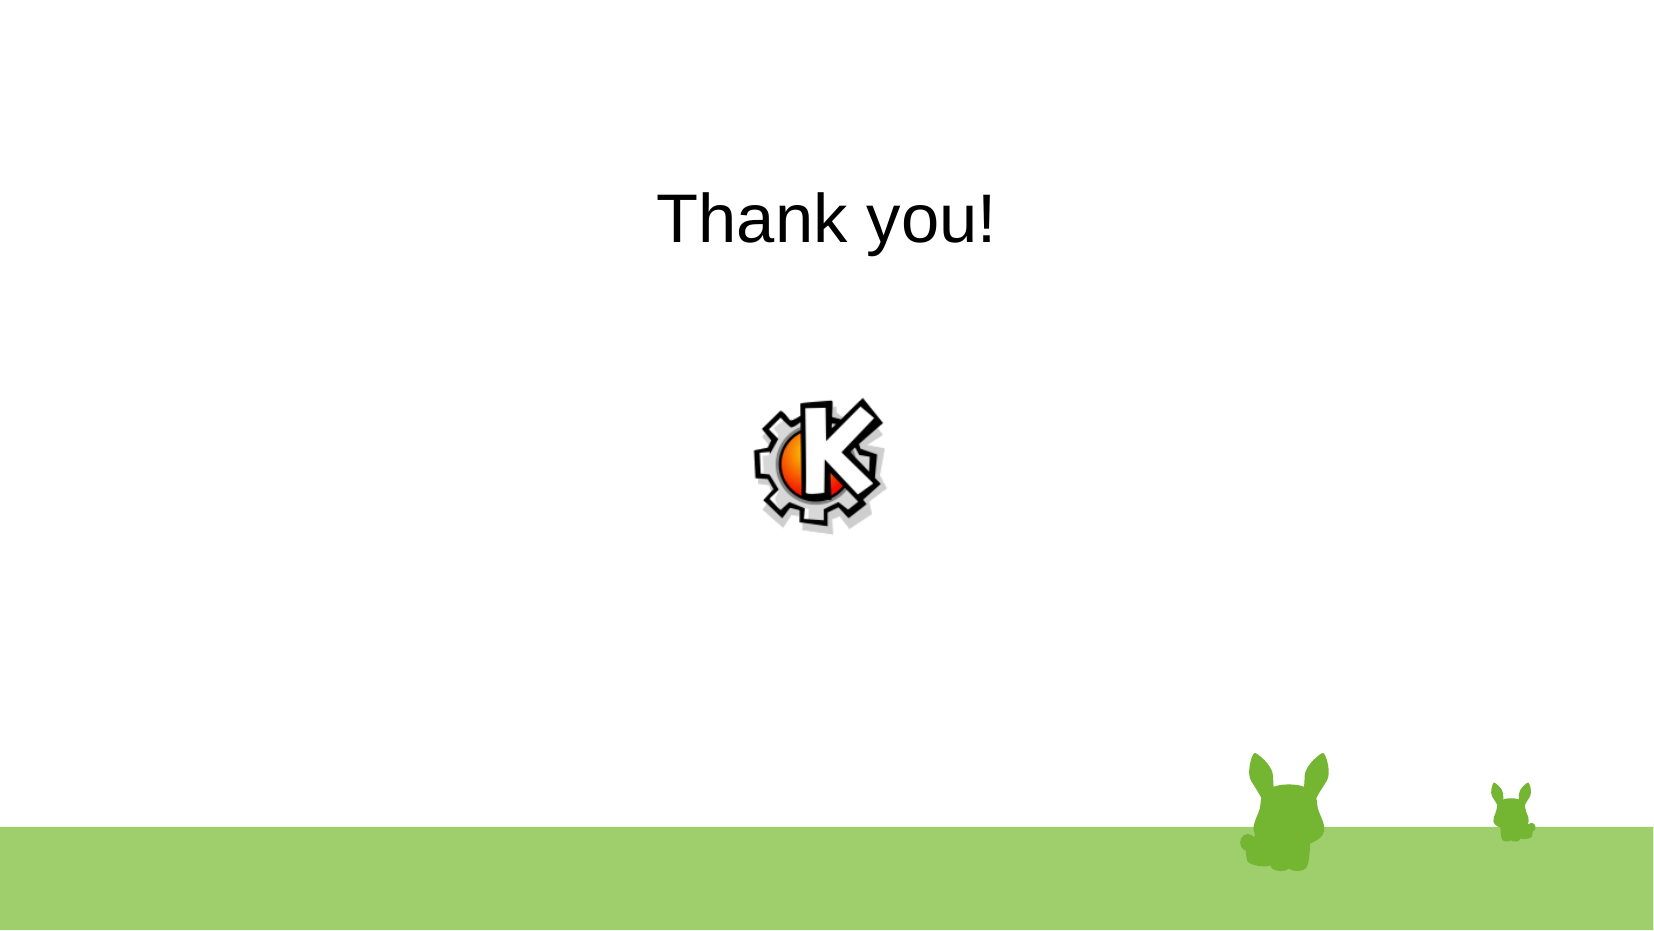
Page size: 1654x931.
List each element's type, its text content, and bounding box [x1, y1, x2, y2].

picture [750, 395, 900, 546]
title Thank you! [88, 0, 1565, 257]
